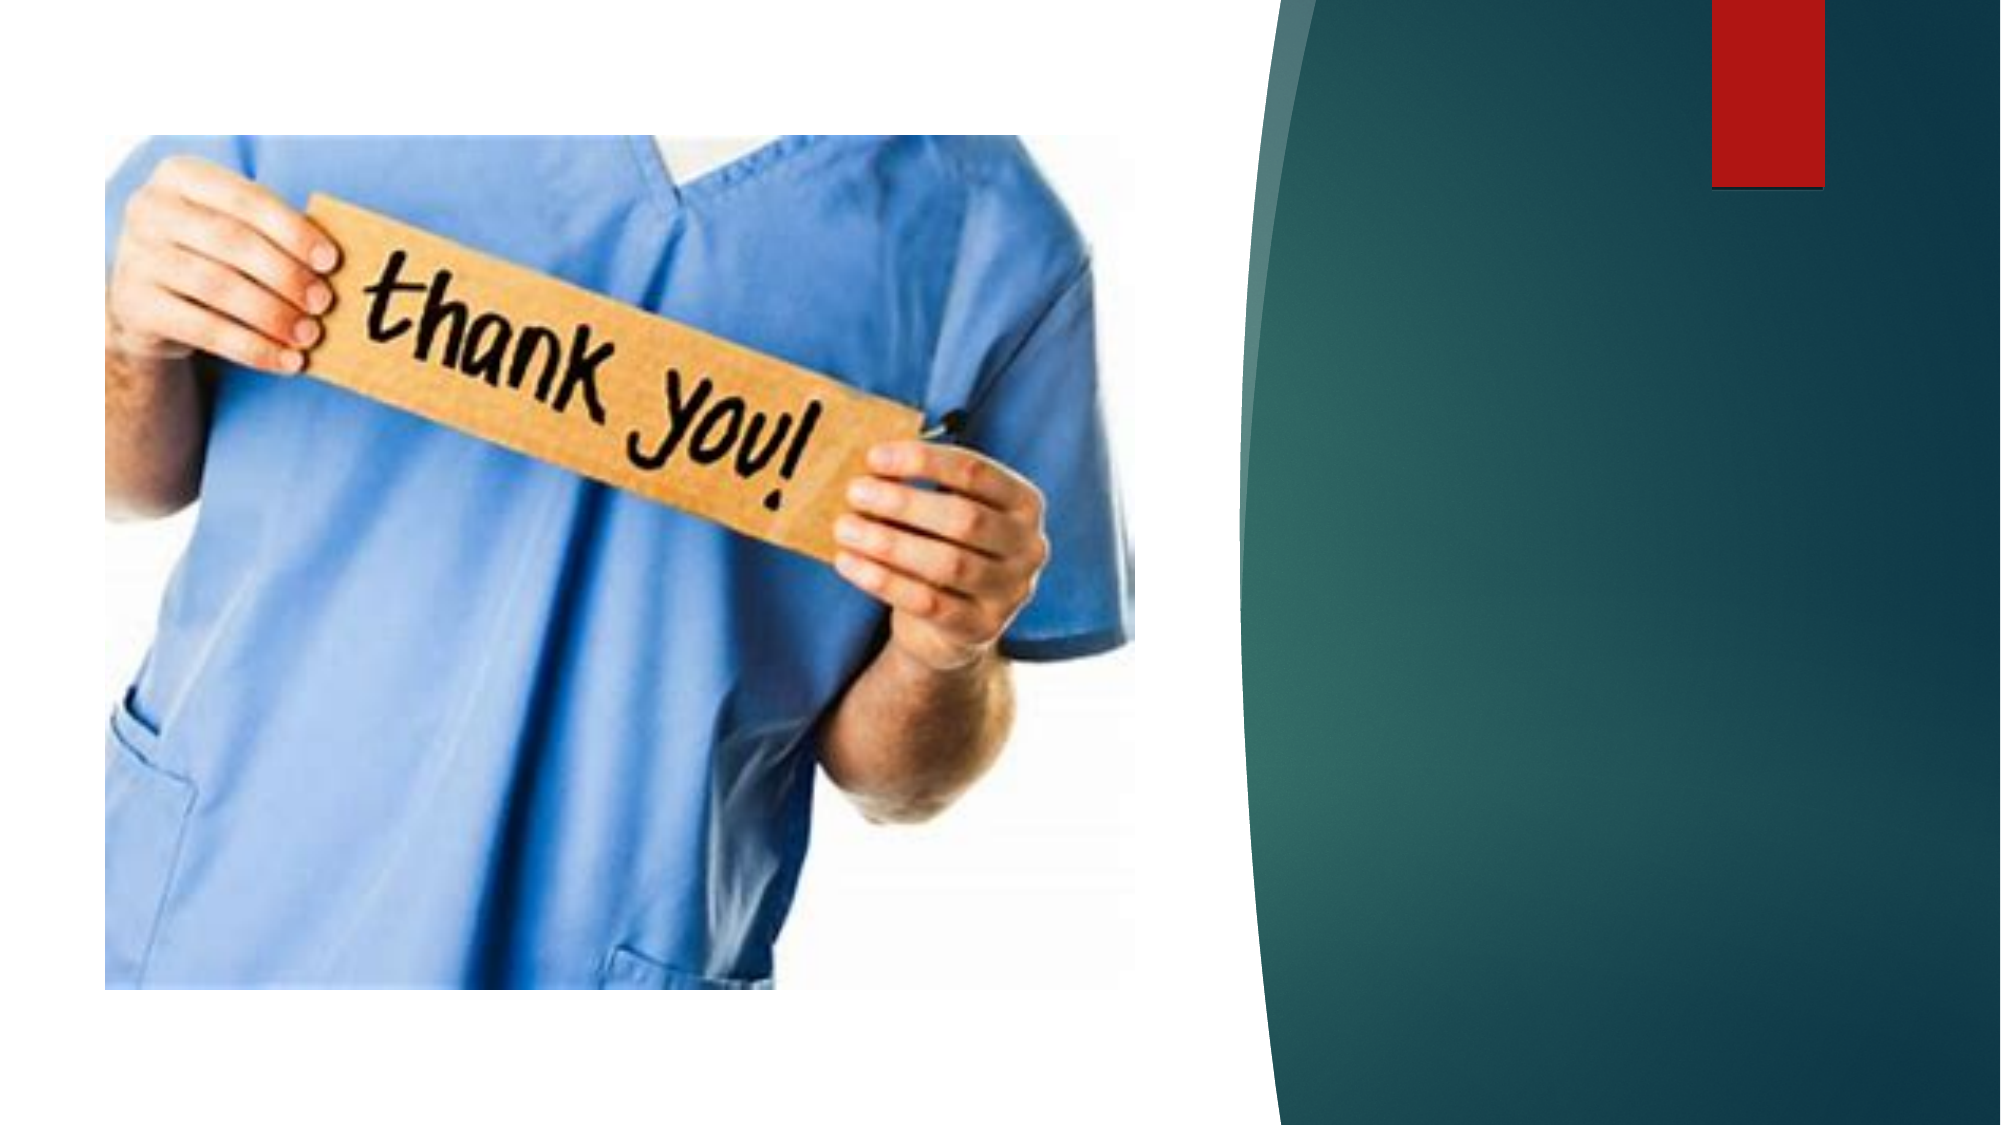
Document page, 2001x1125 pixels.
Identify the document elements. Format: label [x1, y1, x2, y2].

picture [105, 135, 1135, 990]
text_box [0, 0, 2000, 1125]
